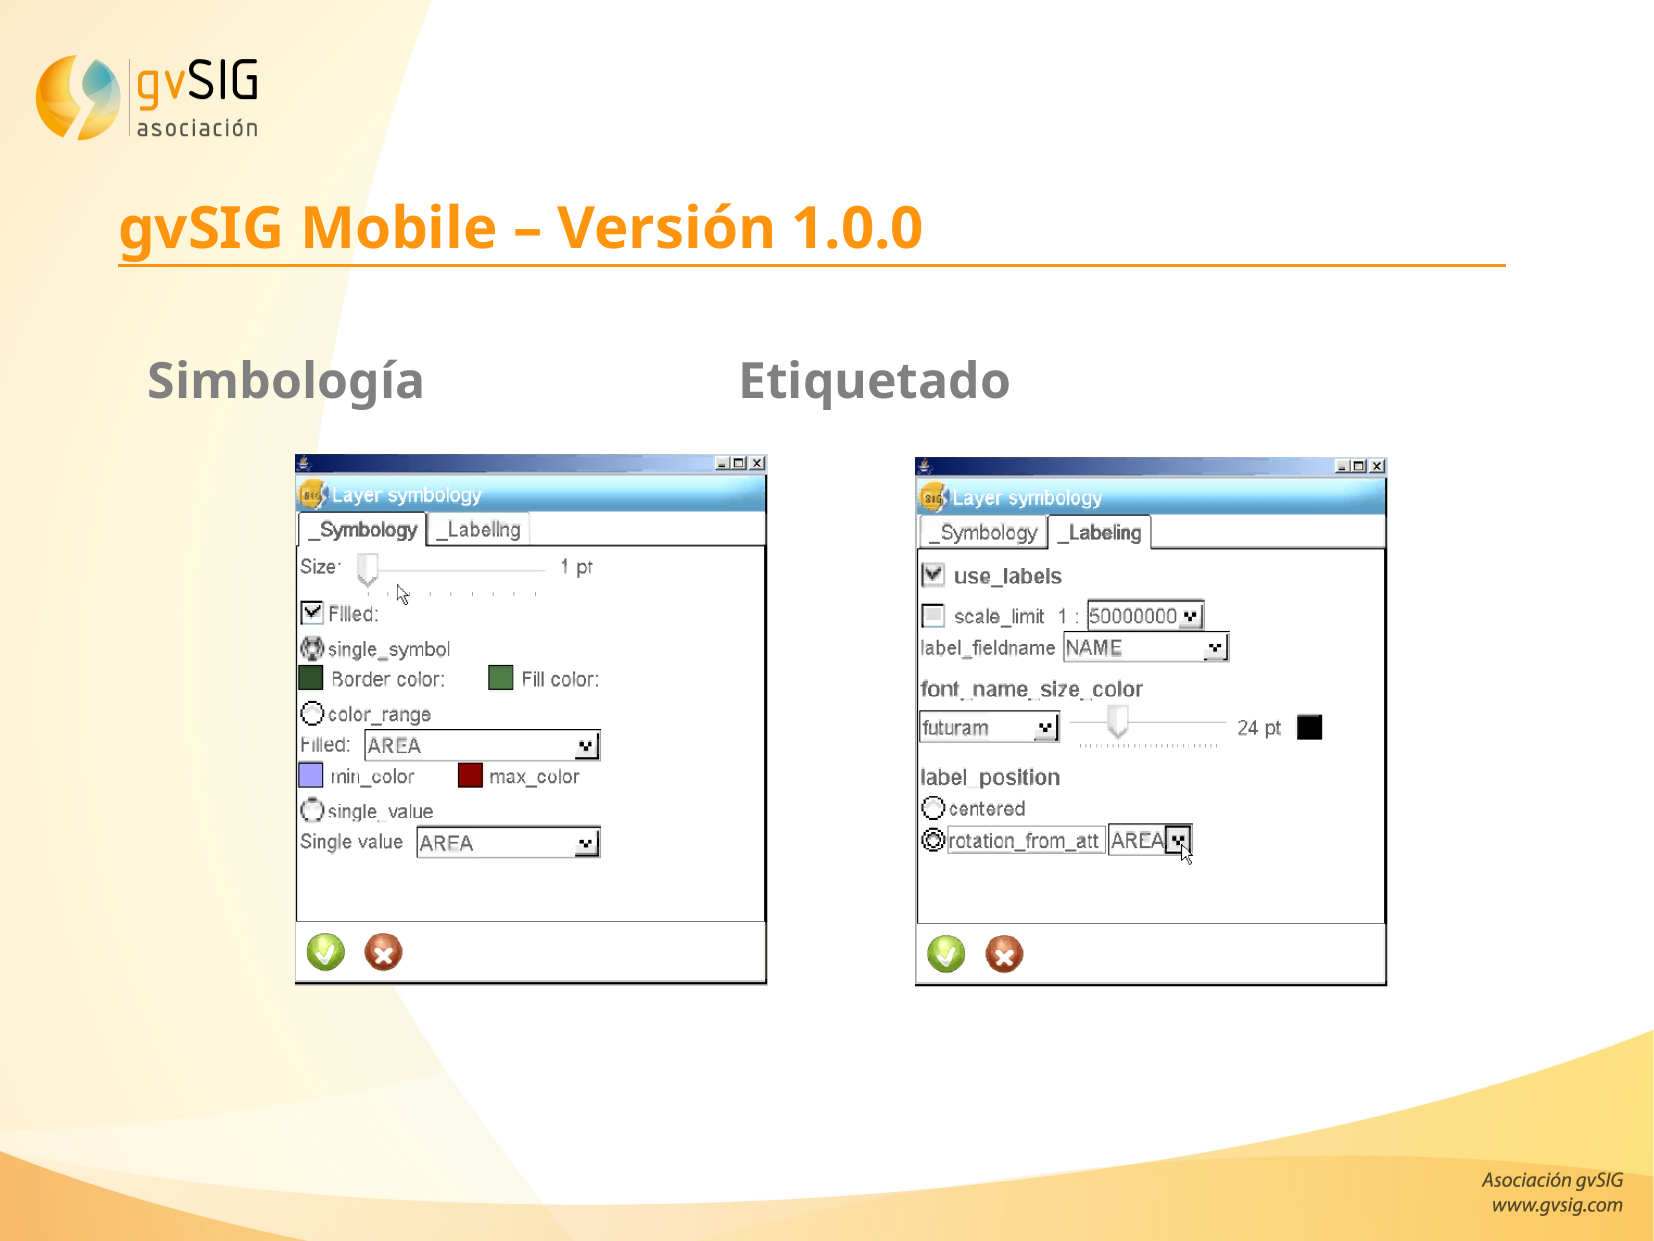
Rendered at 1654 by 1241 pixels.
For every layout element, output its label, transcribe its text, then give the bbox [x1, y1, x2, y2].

picture [0, 0, 1654, 1241]
title gvSIG Mobile – Versión 1.0.0 [118, 177, 1607, 276]
title Simbología Etiquetado [147, 354, 1418, 473]
